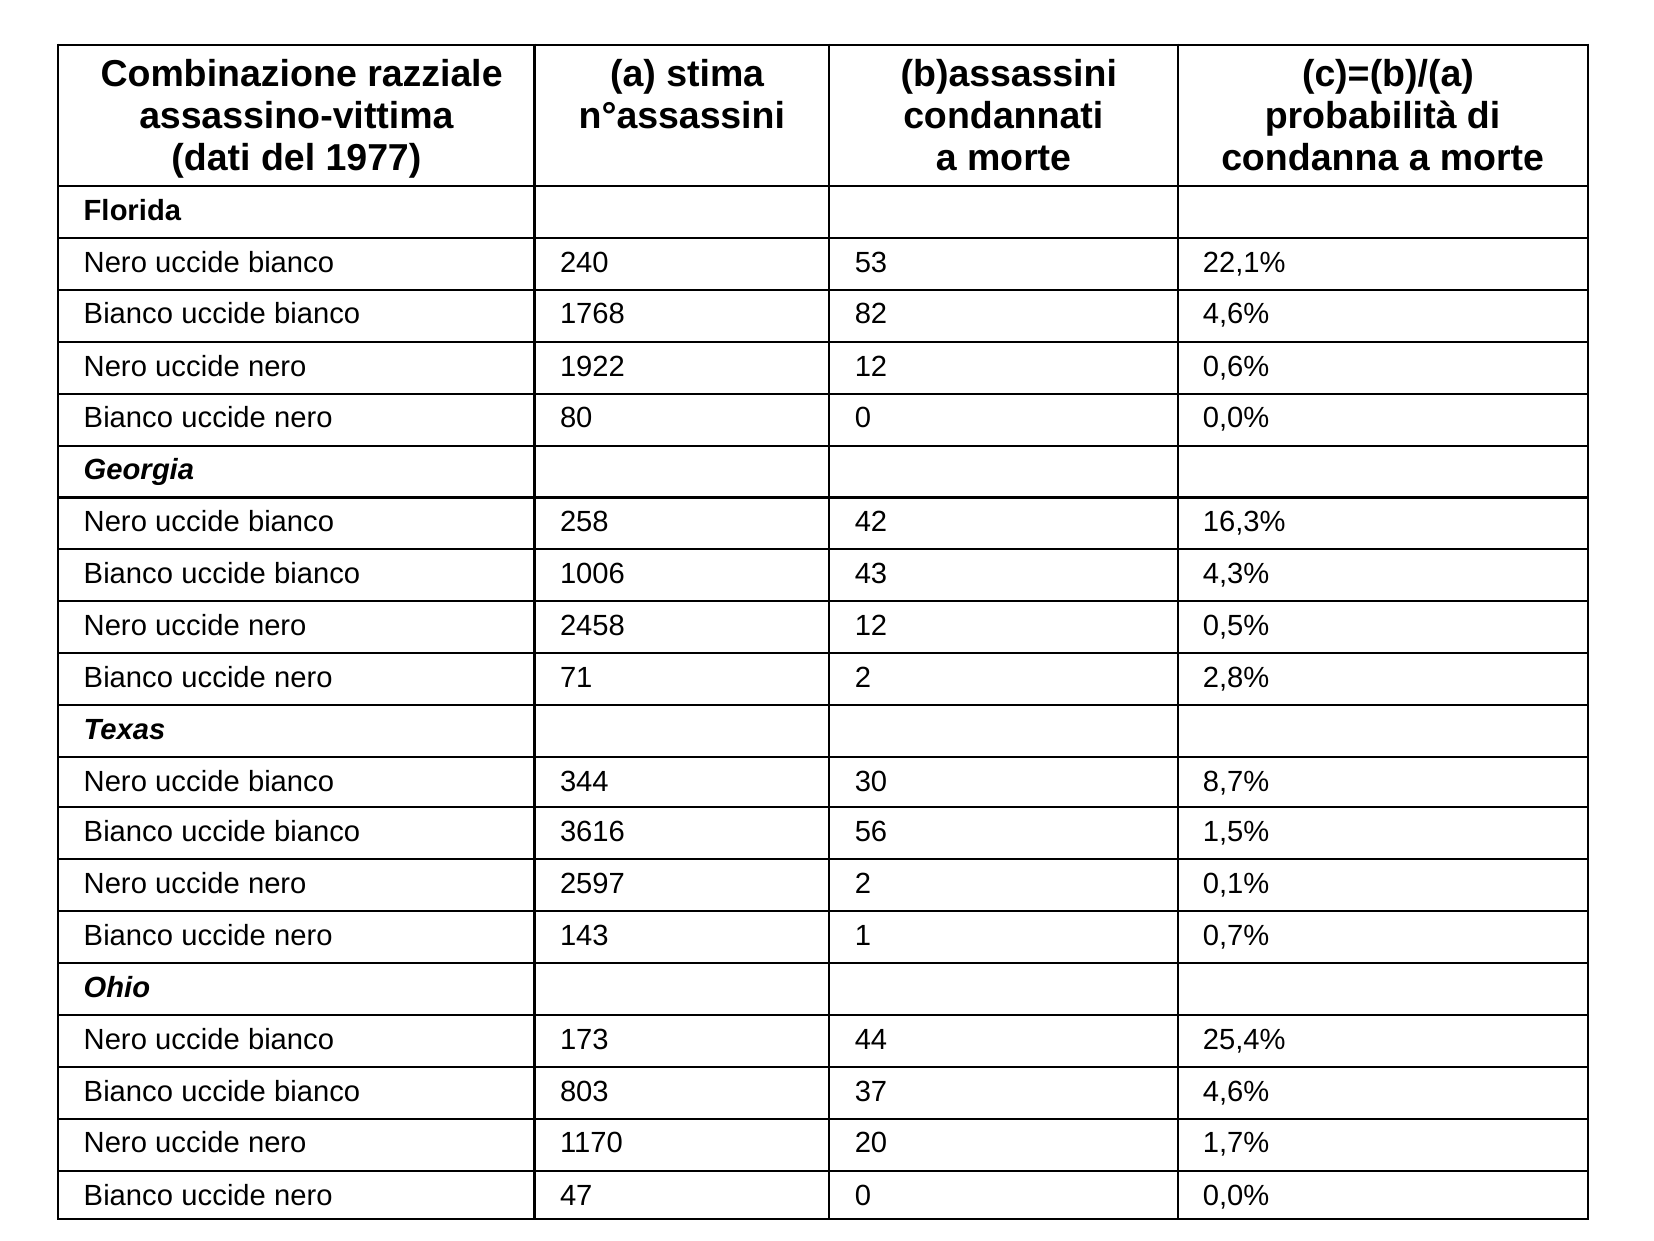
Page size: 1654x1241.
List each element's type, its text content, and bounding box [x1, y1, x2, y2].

table_cell 143 [536, 912, 828, 962]
table_cell 1922 [536, 343, 828, 393]
table_cell 173 [536, 1016, 828, 1066]
table_cell Bianco uccide bianco [59, 808, 533, 858]
table_cell [830, 964, 1177, 1014]
table_cell 43 [830, 550, 1177, 600]
table_cell Bianco uccide nero [59, 1172, 533, 1218]
table_cell Bianco uccide nero [59, 912, 533, 962]
table_cell Texas [59, 706, 533, 756]
table_cell 30 [830, 758, 1177, 806]
table_cell 2 [830, 654, 1177, 704]
table_cell Nero uccide bianco [59, 758, 533, 806]
table_cell 82 [830, 291, 1177, 341]
table_cell 240 [536, 239, 828, 289]
table_cell 47 [536, 1172, 828, 1218]
table_cell 16,3% [1179, 499, 1587, 548]
table_cell Georgia [59, 447, 533, 496]
table_cell [1179, 964, 1587, 1014]
table_cell 0,0% [1179, 1172, 1587, 1218]
table_cell 37 [830, 1068, 1177, 1118]
table_cell 2,8% [1179, 654, 1587, 704]
table_cell Bianco uccide bianco [59, 550, 533, 600]
table_cell 56 [830, 808, 1177, 858]
table_cell 22,1% [1179, 239, 1587, 289]
table_cell 2597 [536, 860, 828, 910]
table_cell 1,5% [1179, 808, 1587, 858]
table_cell 53 [830, 239, 1177, 289]
table_cell [830, 447, 1177, 496]
table_cell Bianco uccide nero [59, 395, 533, 445]
table_cell [1179, 706, 1587, 756]
table_cell 0,1% [1179, 860, 1587, 910]
table_cell 71 [536, 654, 828, 704]
table_cell [830, 706, 1177, 756]
table_cell 2 [830, 860, 1177, 910]
table_cell 0,6% [1179, 343, 1587, 393]
table_cell Bianco uccide bianco [59, 1068, 533, 1118]
table_header (a) stima n°assassini [536, 46, 828, 185]
table_cell Bianco uccide bianco [59, 291, 533, 341]
table_cell 1170 [536, 1120, 828, 1170]
table_cell Nero uccide bianco [59, 1016, 533, 1066]
table_cell 0,0% [1179, 395, 1587, 445]
table_cell 12 [830, 343, 1177, 393]
table_cell 344 [536, 758, 828, 806]
table_cell 1768 [536, 291, 828, 341]
table_cell 42 [830, 499, 1177, 548]
table_cell Nero uccide nero [59, 343, 533, 393]
table_cell 803 [536, 1068, 828, 1118]
table_cell 1 [830, 912, 1177, 962]
table_cell 3616 [536, 808, 828, 858]
table_cell [536, 447, 828, 496]
table_cell [1179, 447, 1587, 496]
table_cell 4,3% [1179, 550, 1587, 600]
table_cell 4,6% [1179, 1068, 1587, 1118]
table_cell Bianco uccide nero [59, 654, 533, 704]
table_cell 44 [830, 1016, 1177, 1066]
table_cell Ohio [59, 964, 533, 1014]
table_cell Nero uccide nero [59, 860, 533, 910]
table_header Combinazione razziale assassino-vittima (dati del 1977) [59, 46, 533, 185]
table_cell 2458 [536, 602, 828, 652]
table_cell [830, 187, 1177, 237]
table_cell 80 [536, 395, 828, 445]
table_cell 0 [830, 395, 1177, 445]
table_cell 8,7% [1179, 758, 1587, 806]
table_cell Nero uccide nero [59, 1120, 533, 1170]
table_cell [536, 706, 828, 756]
table_header (c)=(b)/(a) probabilità di condanna a morte [1179, 46, 1587, 185]
table_cell Nero uccide bianco [59, 499, 533, 548]
table_cell Nero uccide nero [59, 602, 533, 652]
table_cell Florida [59, 187, 533, 237]
table_cell 1006 [536, 550, 828, 600]
table_cell 258 [536, 499, 828, 548]
table_cell 12 [830, 602, 1177, 652]
table_cell 1,7% [1179, 1120, 1587, 1170]
table_cell Nero uccide bianco [59, 239, 533, 289]
table_cell 20 [830, 1120, 1177, 1170]
table_header (b)assassini condannati a morte [830, 46, 1177, 185]
table_cell [536, 187, 828, 237]
table_cell 25,4% [1179, 1016, 1587, 1066]
table_cell 0 [830, 1172, 1177, 1218]
table_cell 0,5% [1179, 602, 1587, 652]
table_cell [536, 964, 828, 1014]
table_cell 4,6% [1179, 291, 1587, 341]
table_cell 0,7% [1179, 912, 1587, 962]
table_cell [1179, 187, 1587, 237]
